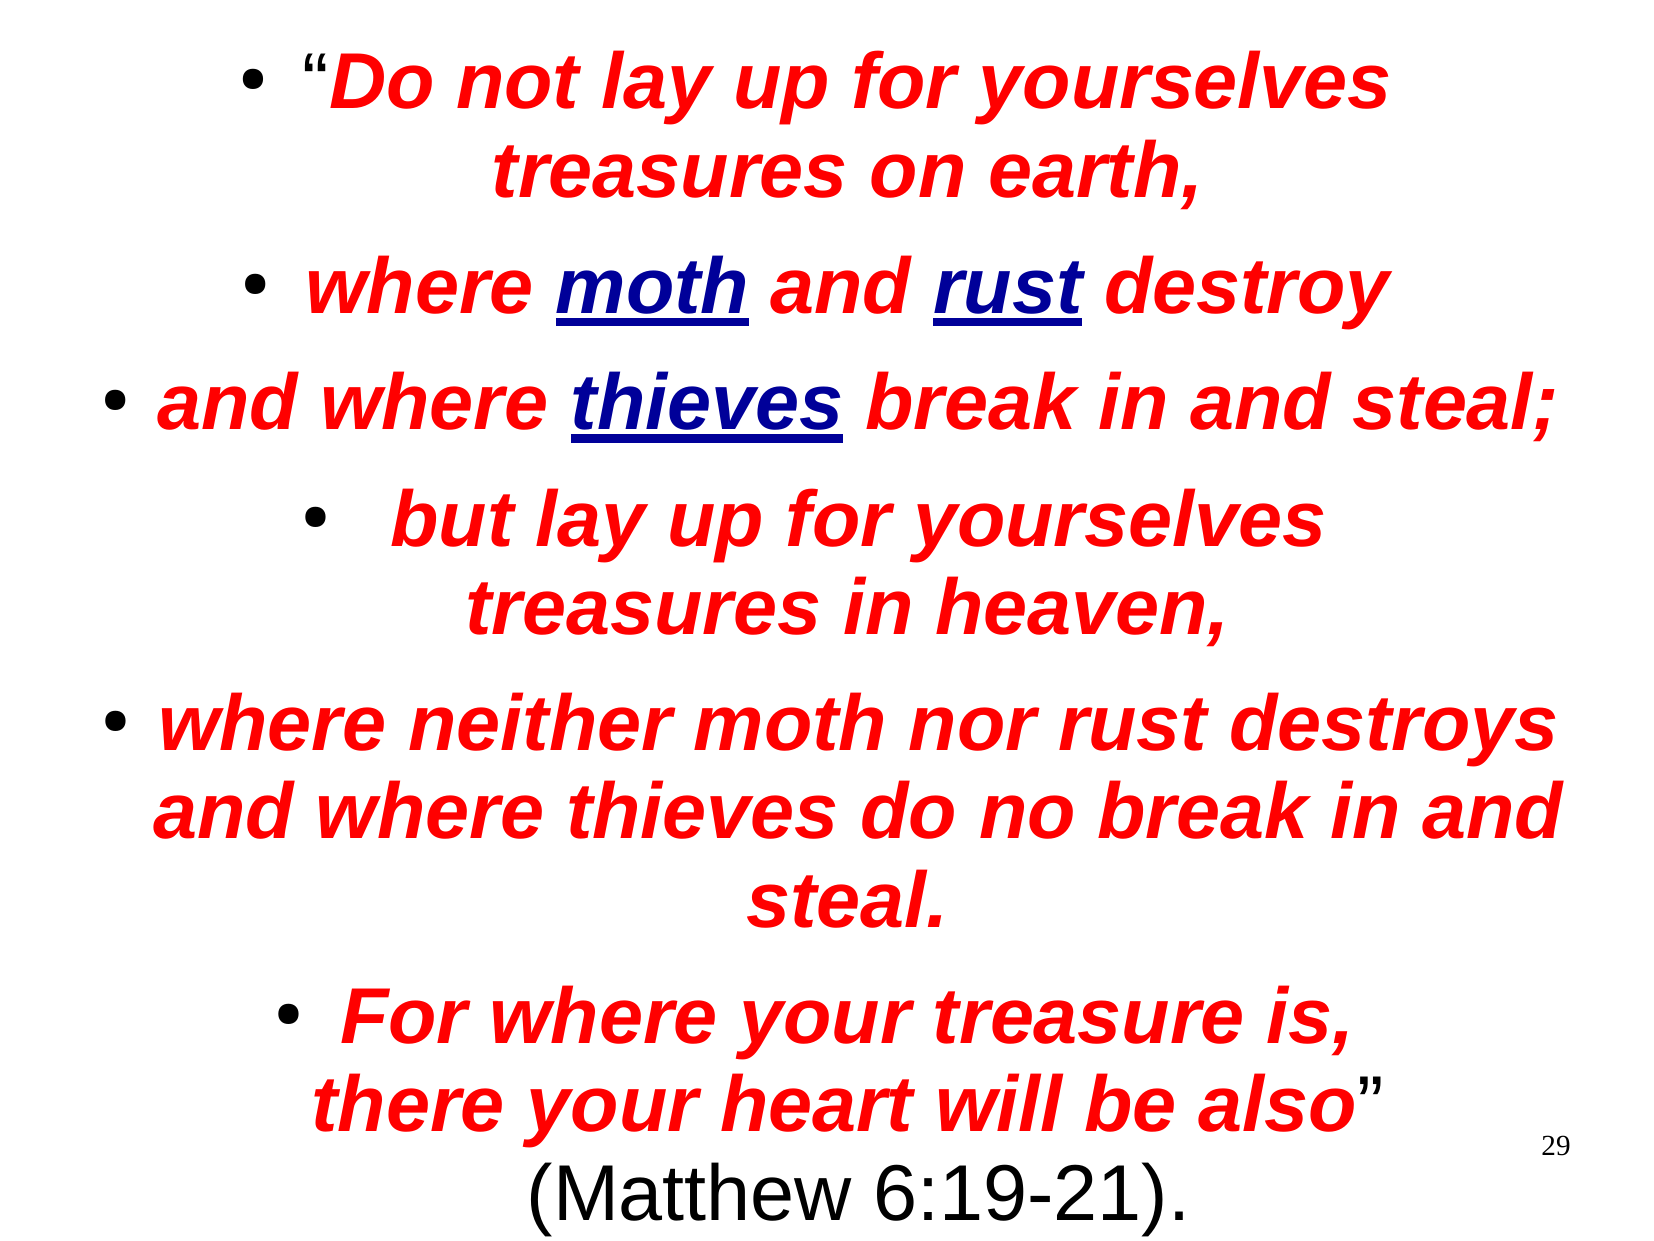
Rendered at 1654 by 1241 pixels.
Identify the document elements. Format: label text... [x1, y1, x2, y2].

list “Do not lay up for yourselves treasures on earth, where moth and rust destroy and where thieves break in and steal; but lay up for yourselves treasures in heaven, where neither moth nor rust destroys and where thieves do no break in and steal. For where your treasure is, there your heart will be also” (Matthew 6:19-21). [37, 37, 1613, 1238]
